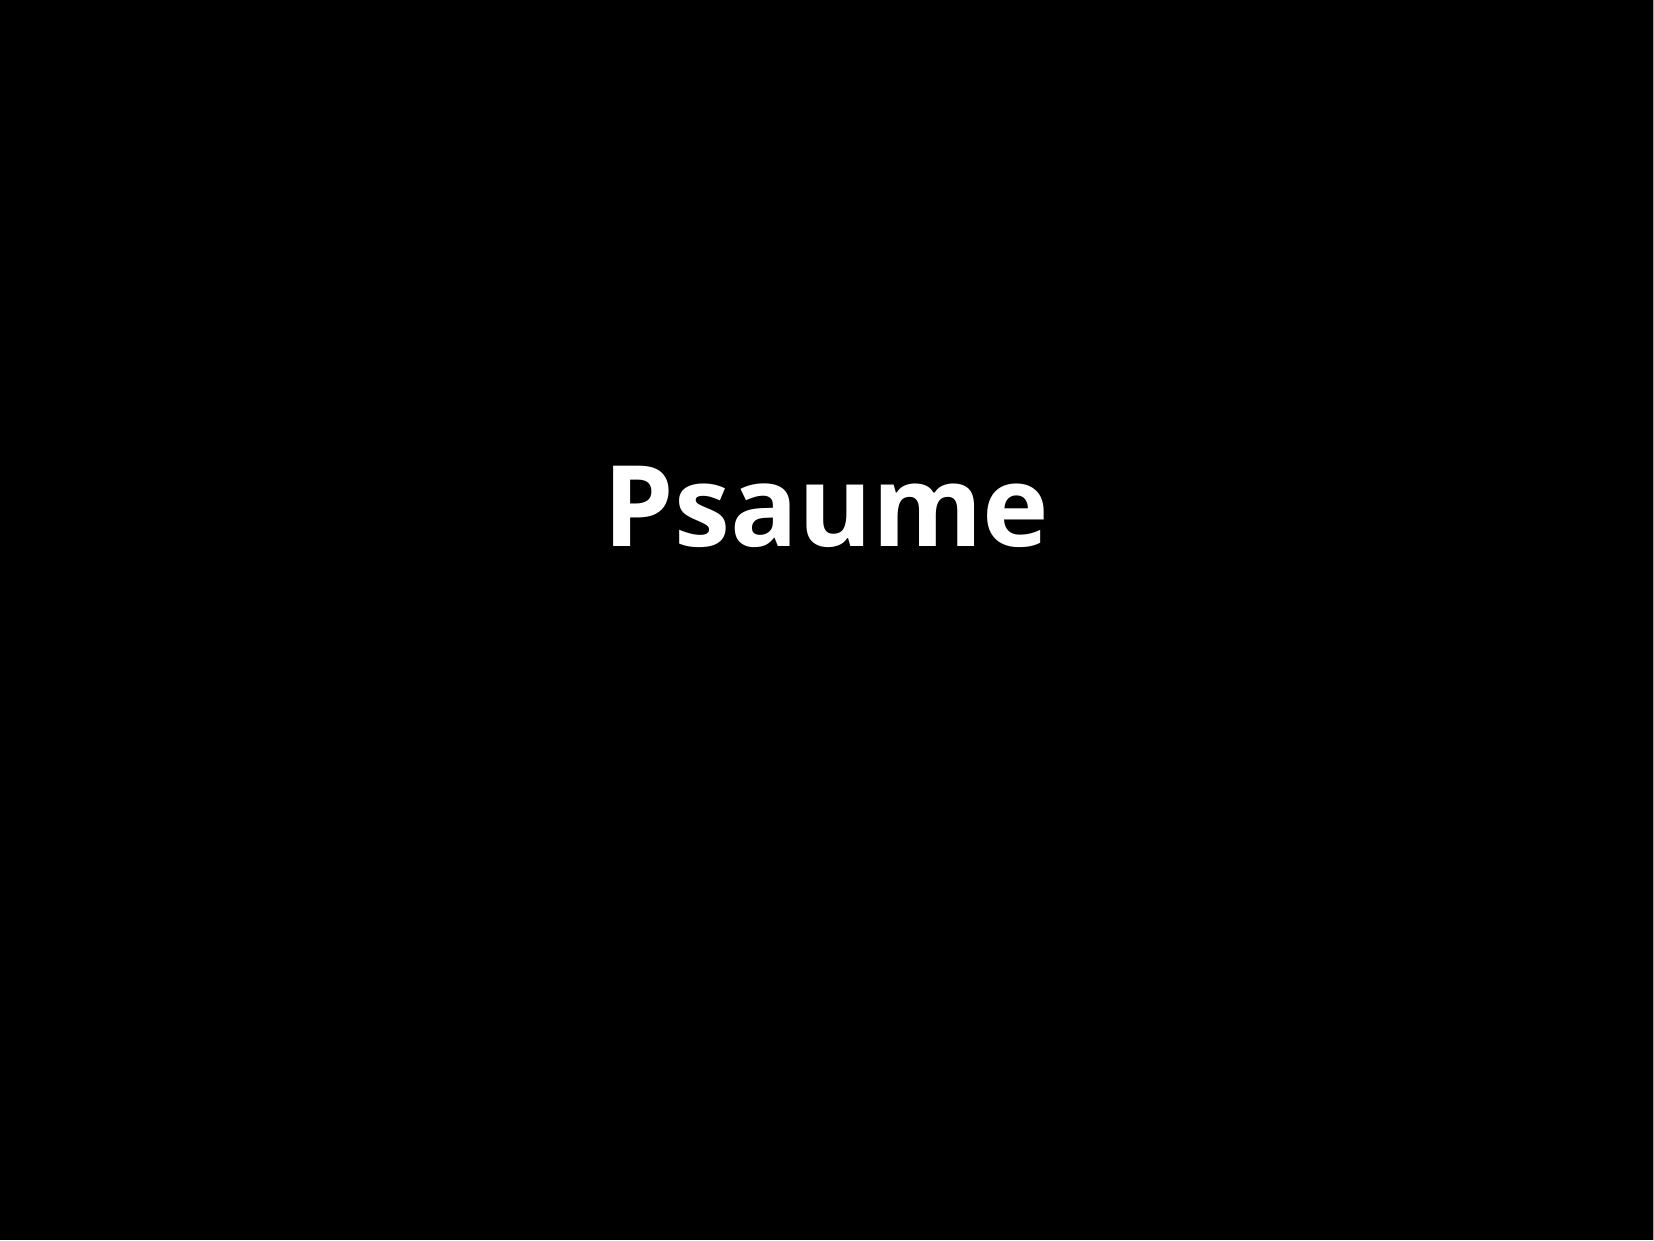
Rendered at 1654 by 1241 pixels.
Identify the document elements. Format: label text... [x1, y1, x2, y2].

text_box Psaume [29, 29, 1625, 975]
